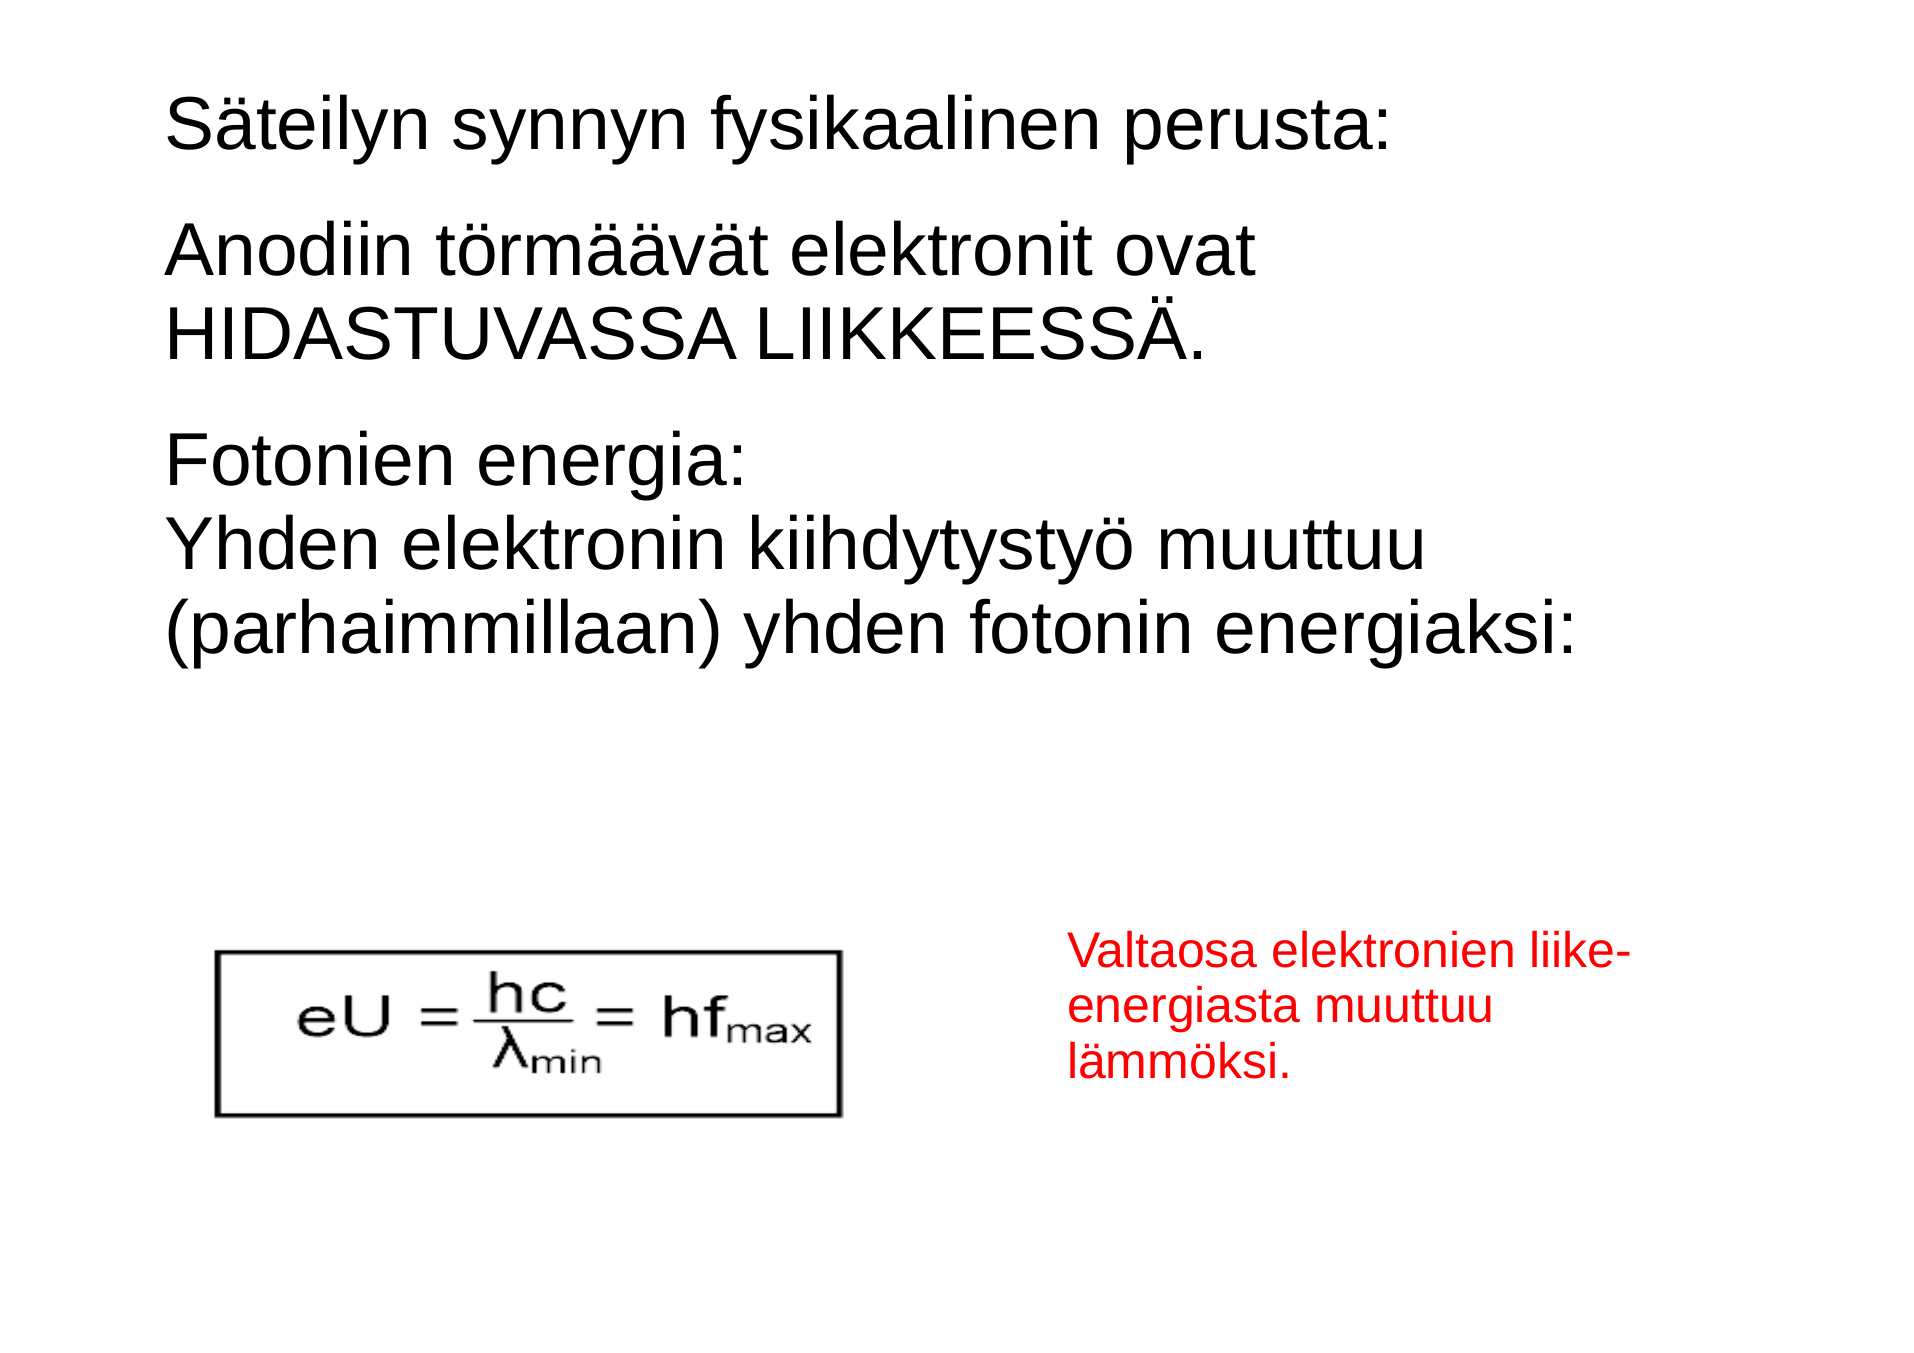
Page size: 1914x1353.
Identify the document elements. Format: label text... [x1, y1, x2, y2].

text_box Valtaosa elektronien liike-energiasta muuttuu lämmöksi. [1052, 914, 1695, 1113]
picture [137, 894, 903, 1160]
text_box Säteilyn synnyn fysikaalinen perusta: Anodiin törmäävät elektronit ovat HIDASTUVASSA LIIKKEESSÄ. Fotonien energia: Yhden elektronin kiihdytystyö muuttuu (parhaimmillaan) yhden fotonin energiaksi: [149, 74, 1777, 823]
